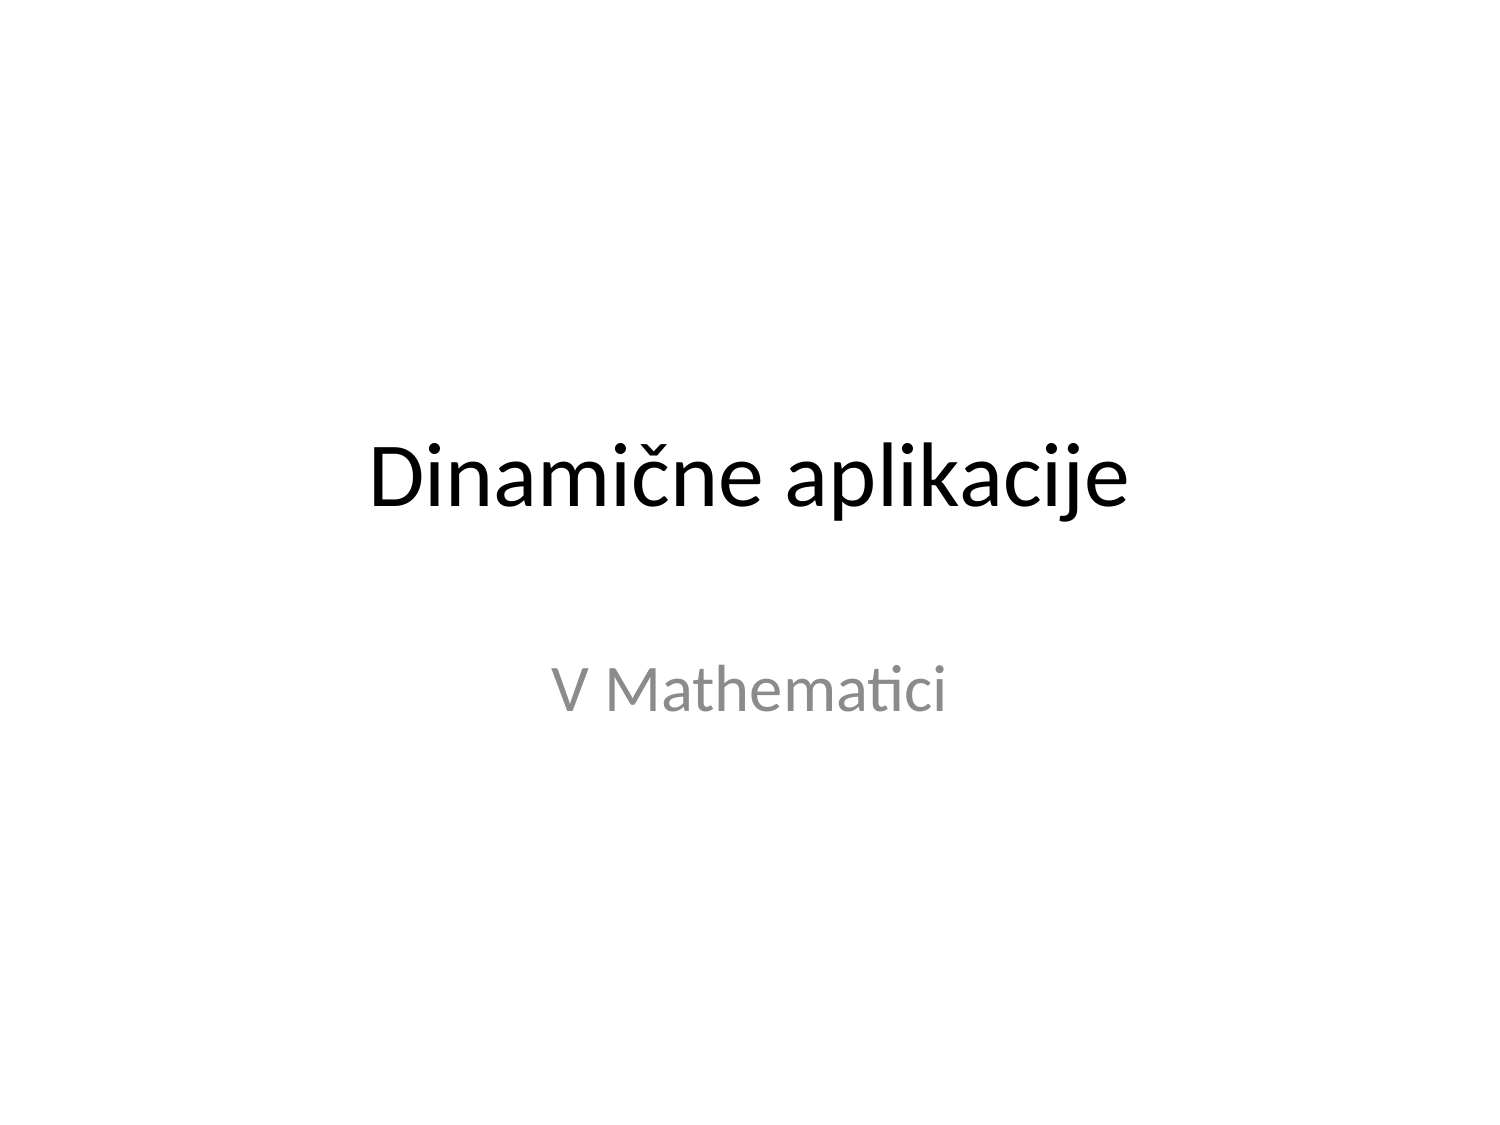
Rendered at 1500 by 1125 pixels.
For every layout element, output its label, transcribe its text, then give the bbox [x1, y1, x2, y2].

subtitle V Mathematici [225, 637, 1275, 925]
title Dinamične aplikacije [112, 349, 1388, 591]
